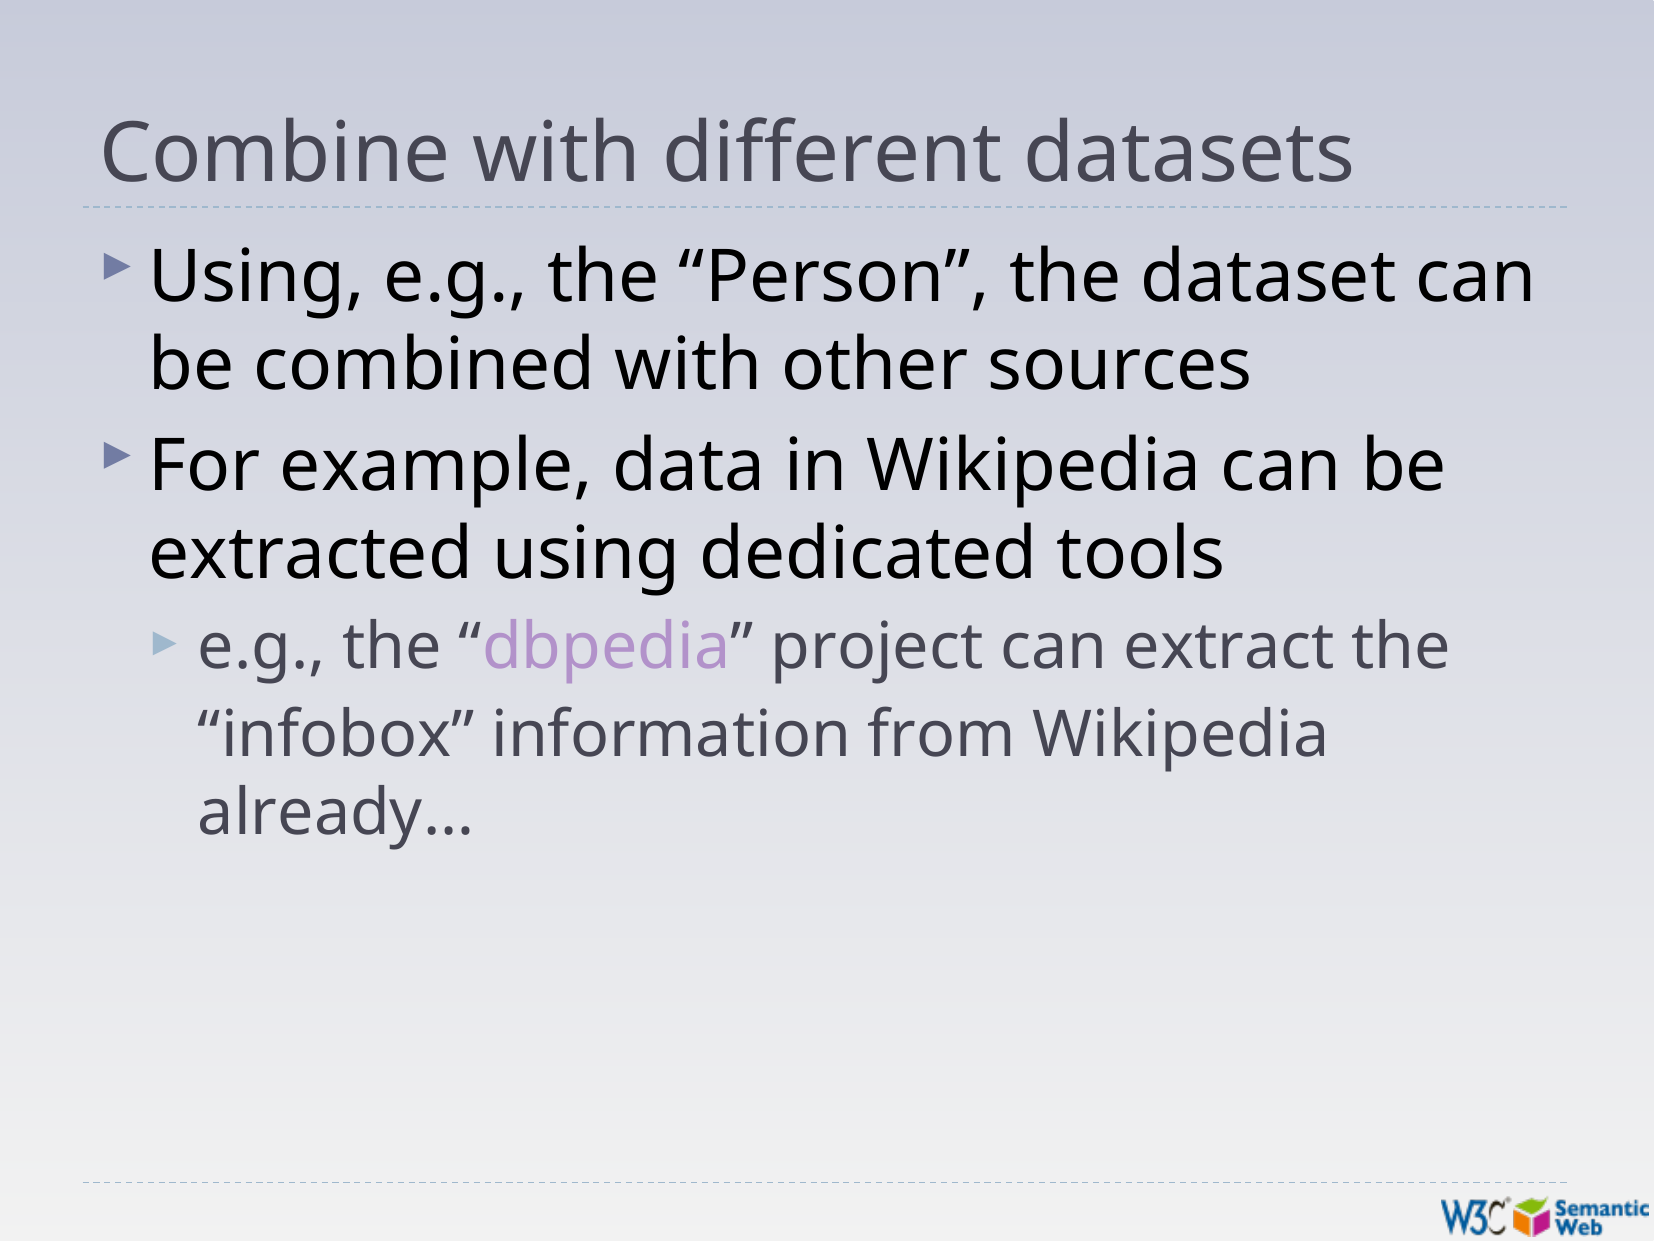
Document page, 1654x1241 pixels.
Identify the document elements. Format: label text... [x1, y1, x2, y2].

list Using, e.g., the “Person”, the dataset can be combined with other sources For example, data in Wikipedia can be extracted using dedicated tools e.g., the “dbpedia” project can extract the “infobox” information from Wikipedia already… [82, 220, 1572, 1114]
picture [1441, 1195, 1649, 1237]
title Combine with different datasets [82, 27, 1572, 207]
